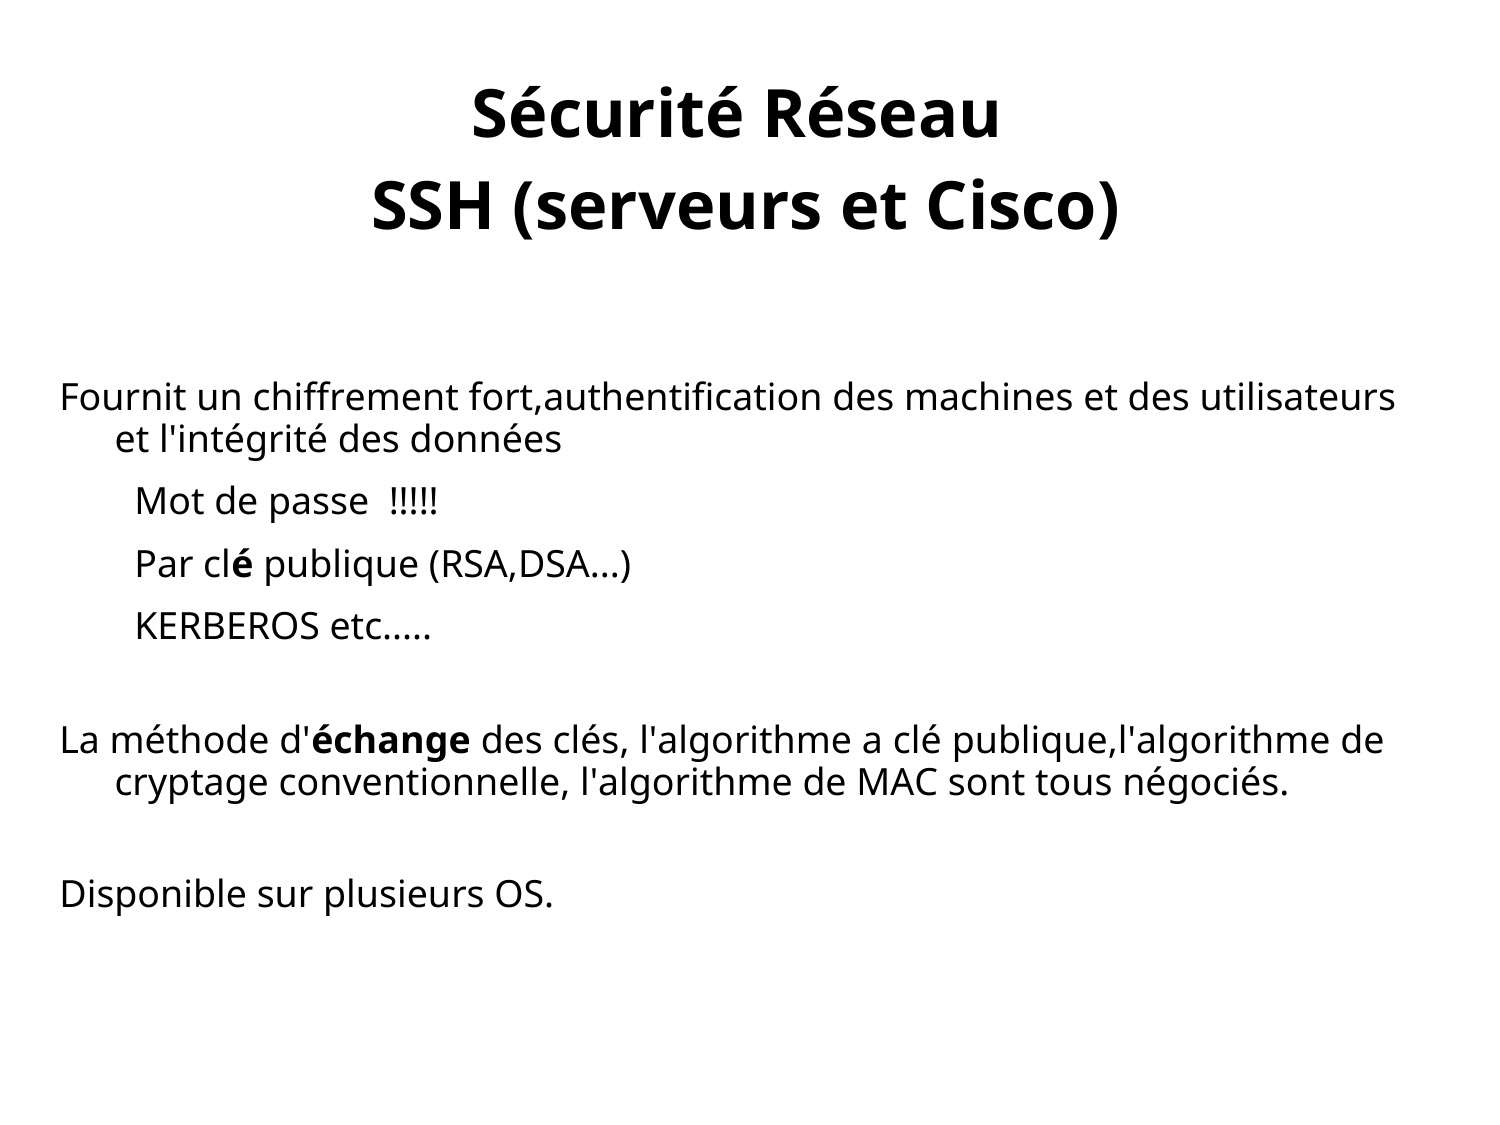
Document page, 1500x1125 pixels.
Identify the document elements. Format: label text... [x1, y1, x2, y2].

title Sécurité Réseau SSH (serveurs et Cisco) [108, 58, 1384, 257]
list Fournit un chiffrement fort,authentification des machines et des utilisateurs et l'intégrité des données Mot de passe !!!!! Par clé publique (RSA,DSA...) KERBEROS etc..... La méthode d'échange des clés, l'algorithme a clé publique,l'algorithme de cryptage conventionnelle, l'algorithme de MAC sont tous négociés. Disponible sur plusieurs OS. [44, 276, 1445, 952]
